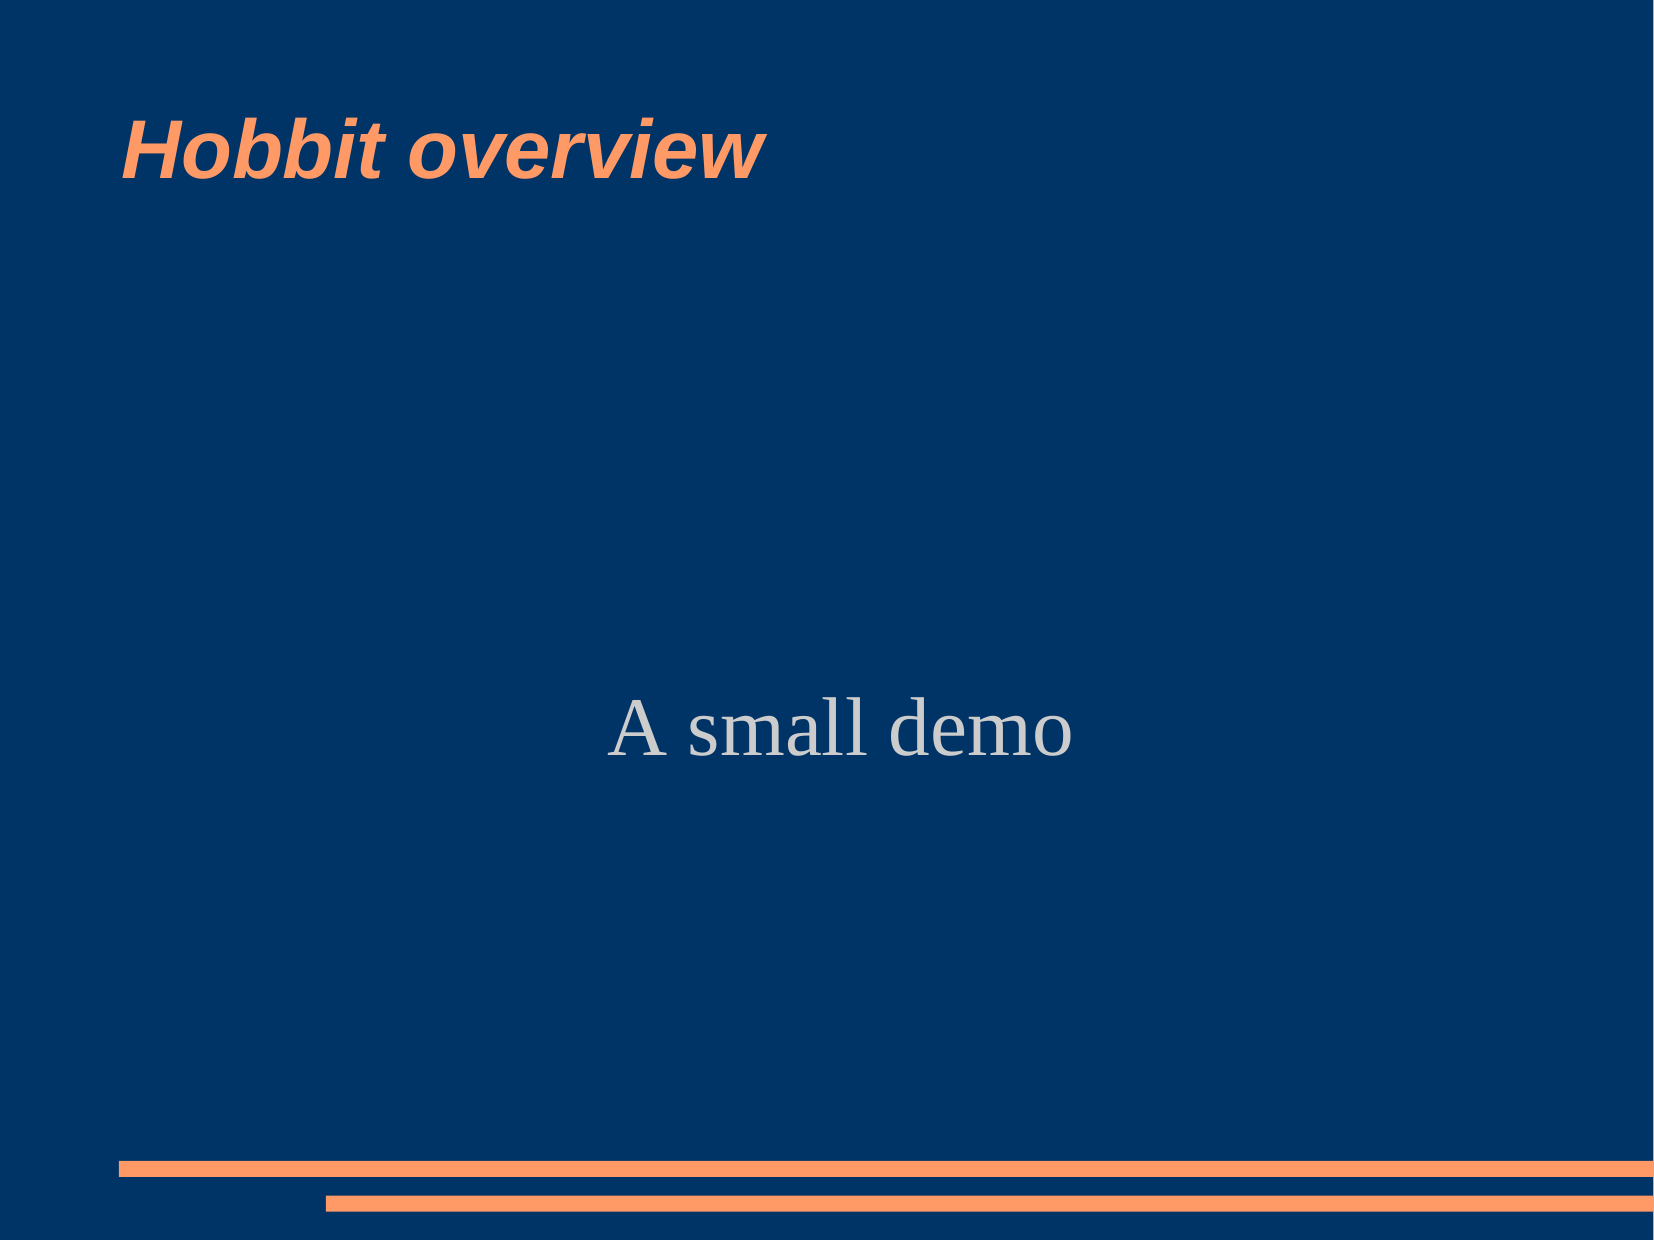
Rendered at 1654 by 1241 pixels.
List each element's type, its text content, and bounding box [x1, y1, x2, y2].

title Hobbit overview [121, 46, 1534, 254]
subtitle A small demo [121, 322, 1561, 1133]
